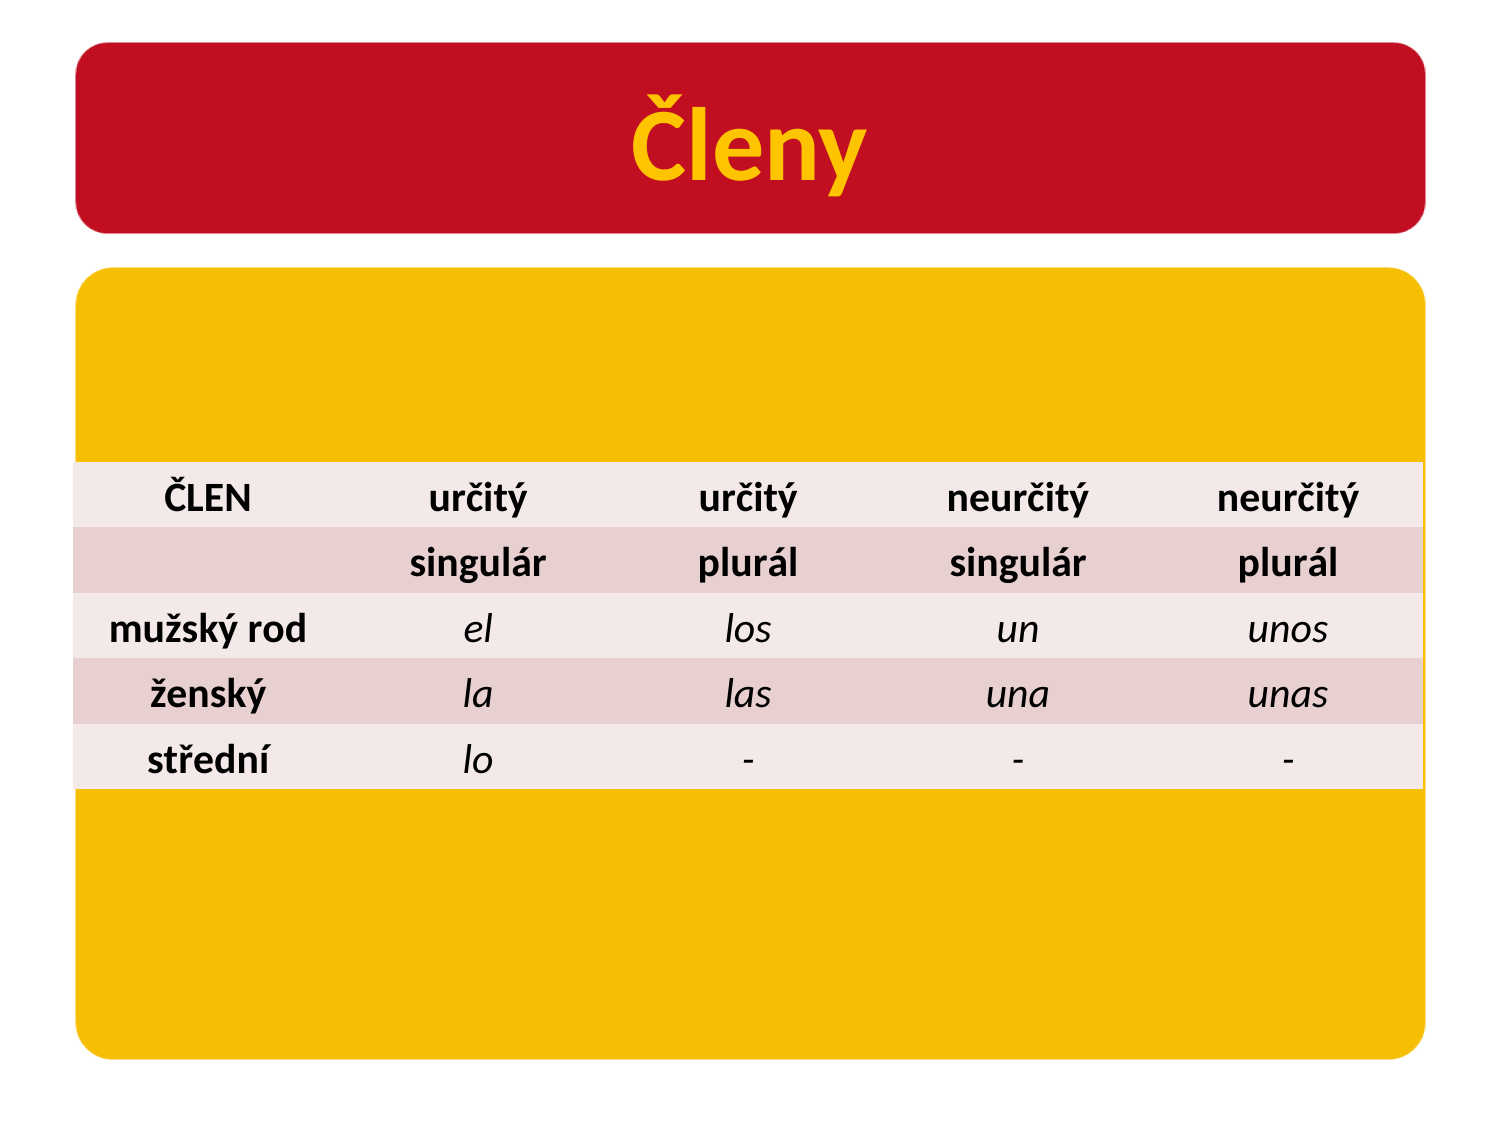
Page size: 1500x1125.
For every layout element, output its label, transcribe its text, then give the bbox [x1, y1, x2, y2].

table_cell unas [1153, 658, 1423, 724]
table_cell una [883, 658, 1153, 724]
table_header ČLEN [73, 462, 343, 527]
table_cell singulár [343, 527, 613, 593]
table_cell - [613, 724, 883, 789]
table_cell plurál [613, 527, 883, 593]
table_cell mužský rod [73, 593, 343, 658]
table_cell plurál [1153, 527, 1423, 593]
table_cell el [343, 593, 613, 658]
table_cell - [883, 724, 1153, 789]
table_header neurčitý [883, 462, 1153, 527]
title Členy [75, 45, 1426, 233]
table_cell los [613, 593, 883, 658]
table_cell unos [1153, 593, 1423, 658]
picture [73, 40, 1427, 235]
table_cell [73, 527, 343, 593]
table_cell lo [343, 724, 613, 789]
table_cell ženský [73, 658, 343, 724]
table_cell un [883, 593, 1153, 658]
table_cell - [1153, 724, 1423, 789]
table_cell las [613, 658, 883, 724]
table_cell la [343, 658, 613, 724]
table_header neurčitý [1153, 462, 1423, 527]
table_cell střední [73, 724, 343, 789]
picture [73, 265, 1427, 1061]
table_header určitý [613, 462, 883, 527]
table_cell singulár [883, 527, 1153, 593]
table_header určitý [343, 462, 613, 527]
